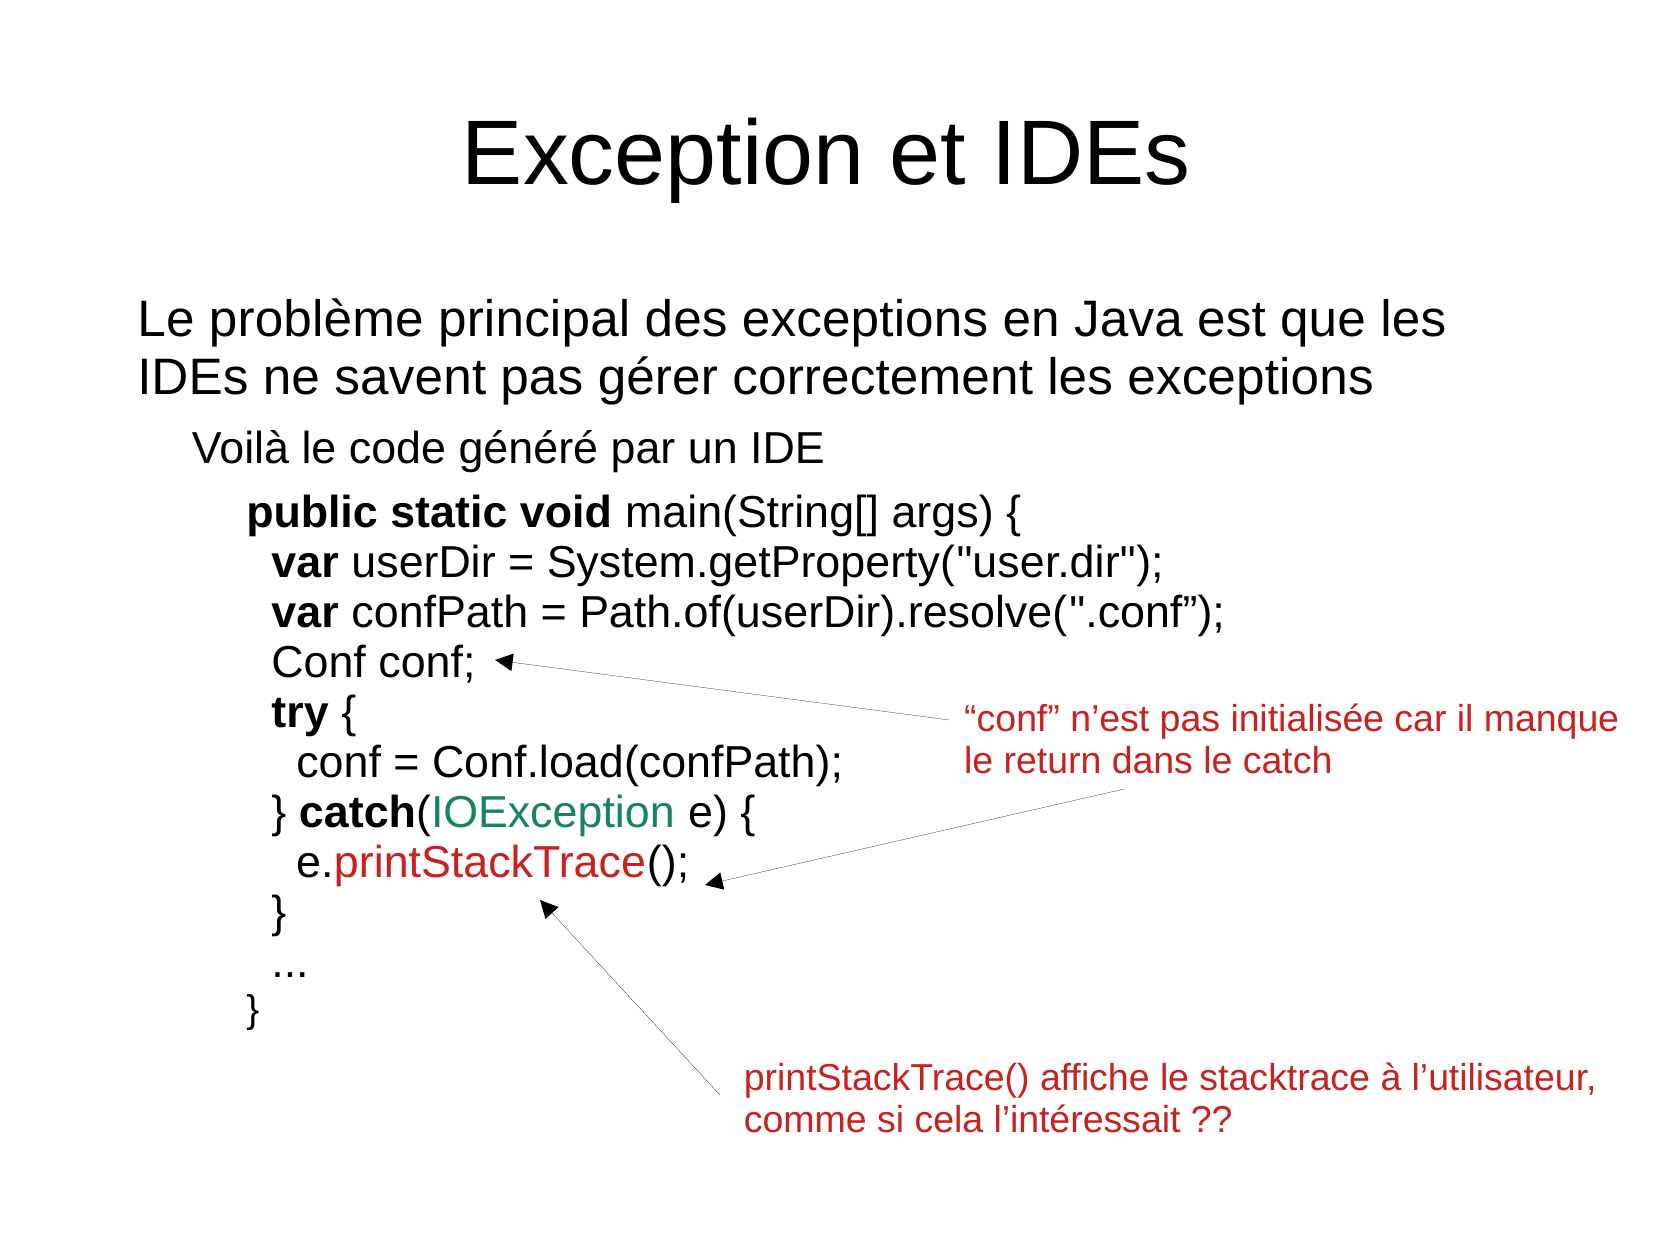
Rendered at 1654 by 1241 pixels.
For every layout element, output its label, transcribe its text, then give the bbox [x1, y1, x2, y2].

text_box “conf” n’est pas initialisée car il manque le return dans le catch [949, 690, 1634, 789]
title Exception et IDEs [82, 49, 1571, 257]
text_box printStackTrace() affiche le stacktrace à l’utilisateur, comme si cela l’intéressait ?? [729, 1049, 1612, 1149]
list Le problème principal des exceptions en Java est que les IDEs ne savent pas gérer correctement les exceptions Voilà le code généré par un IDE public static void main(String[] args) { var userDir = System.getProperty("user.dir"); var confPath = Path.of(userDir).resolve(".conf”); Conf conf; try { conf = Conf.load(confPath); } catch(IOException e) { e.printStackTrace(); } ... } [82, 290, 1571, 1036]
